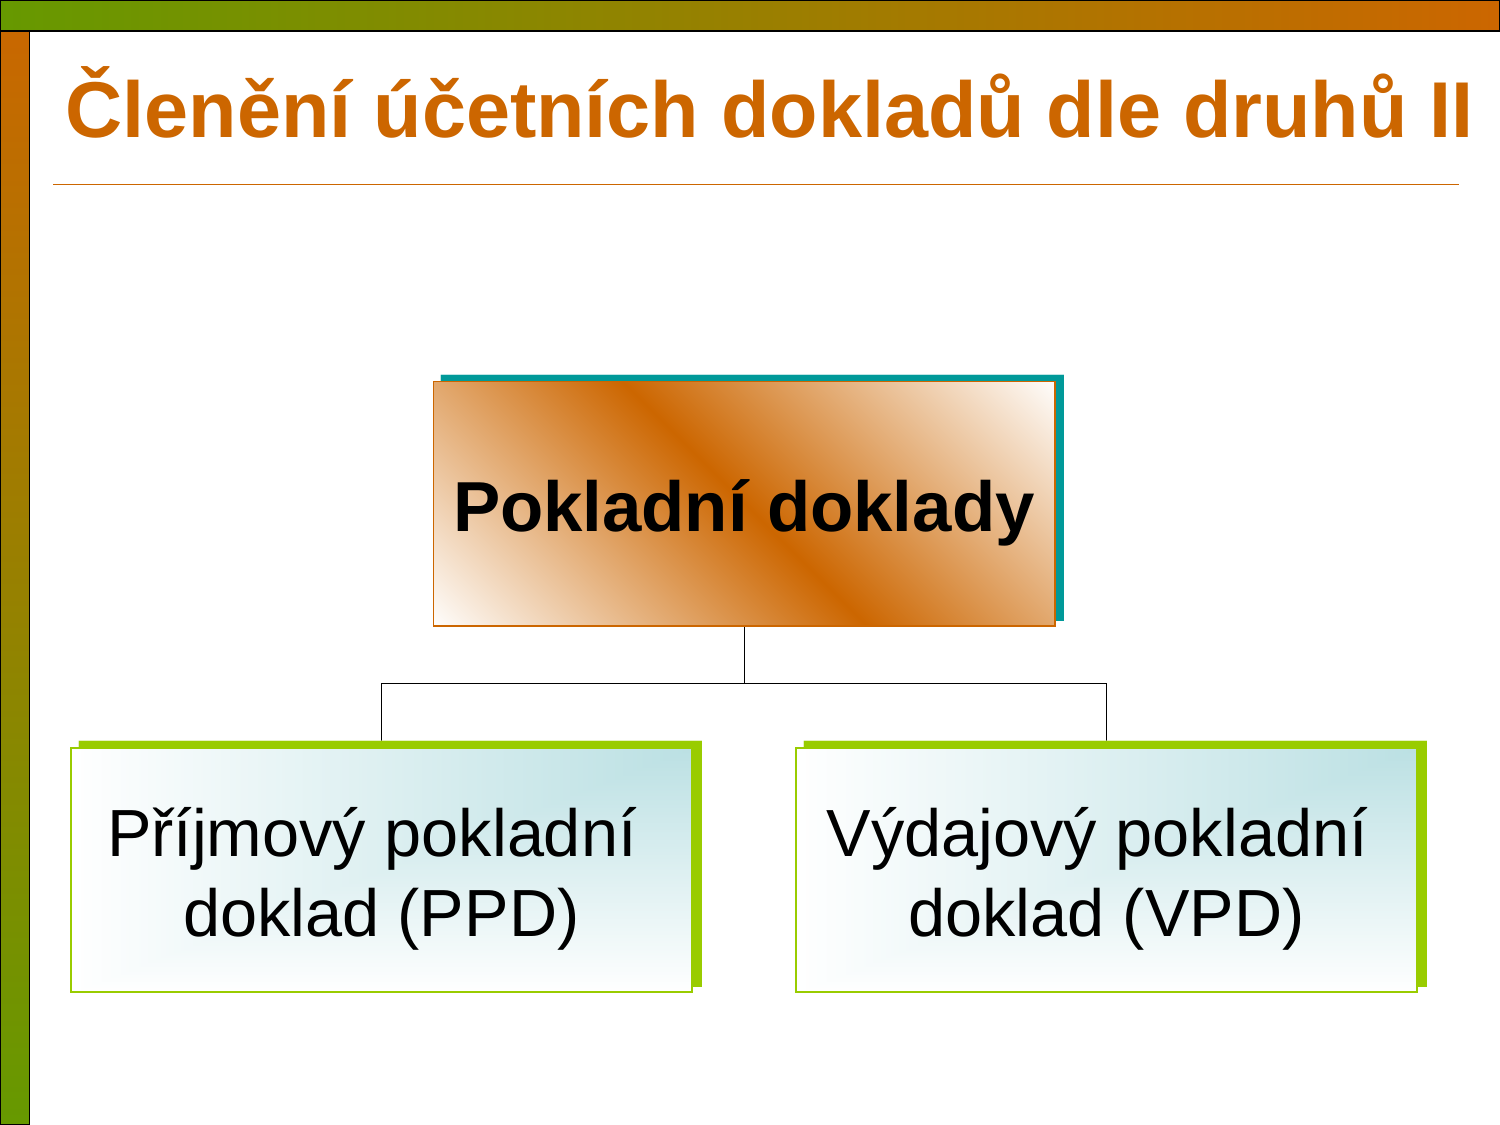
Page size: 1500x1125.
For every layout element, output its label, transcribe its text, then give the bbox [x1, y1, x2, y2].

text_box [0, 0, 1500, 1125]
text_box Příjmový pokladní doklad (PPD) [70, 747, 693, 993]
text_box Výdajový pokladní doklad (VPD) [795, 747, 1418, 993]
title Členění účetních dokladů dle druhů II [41, 50, 1500, 161]
text_box Pokladní doklady [433, 381, 1055, 626]
